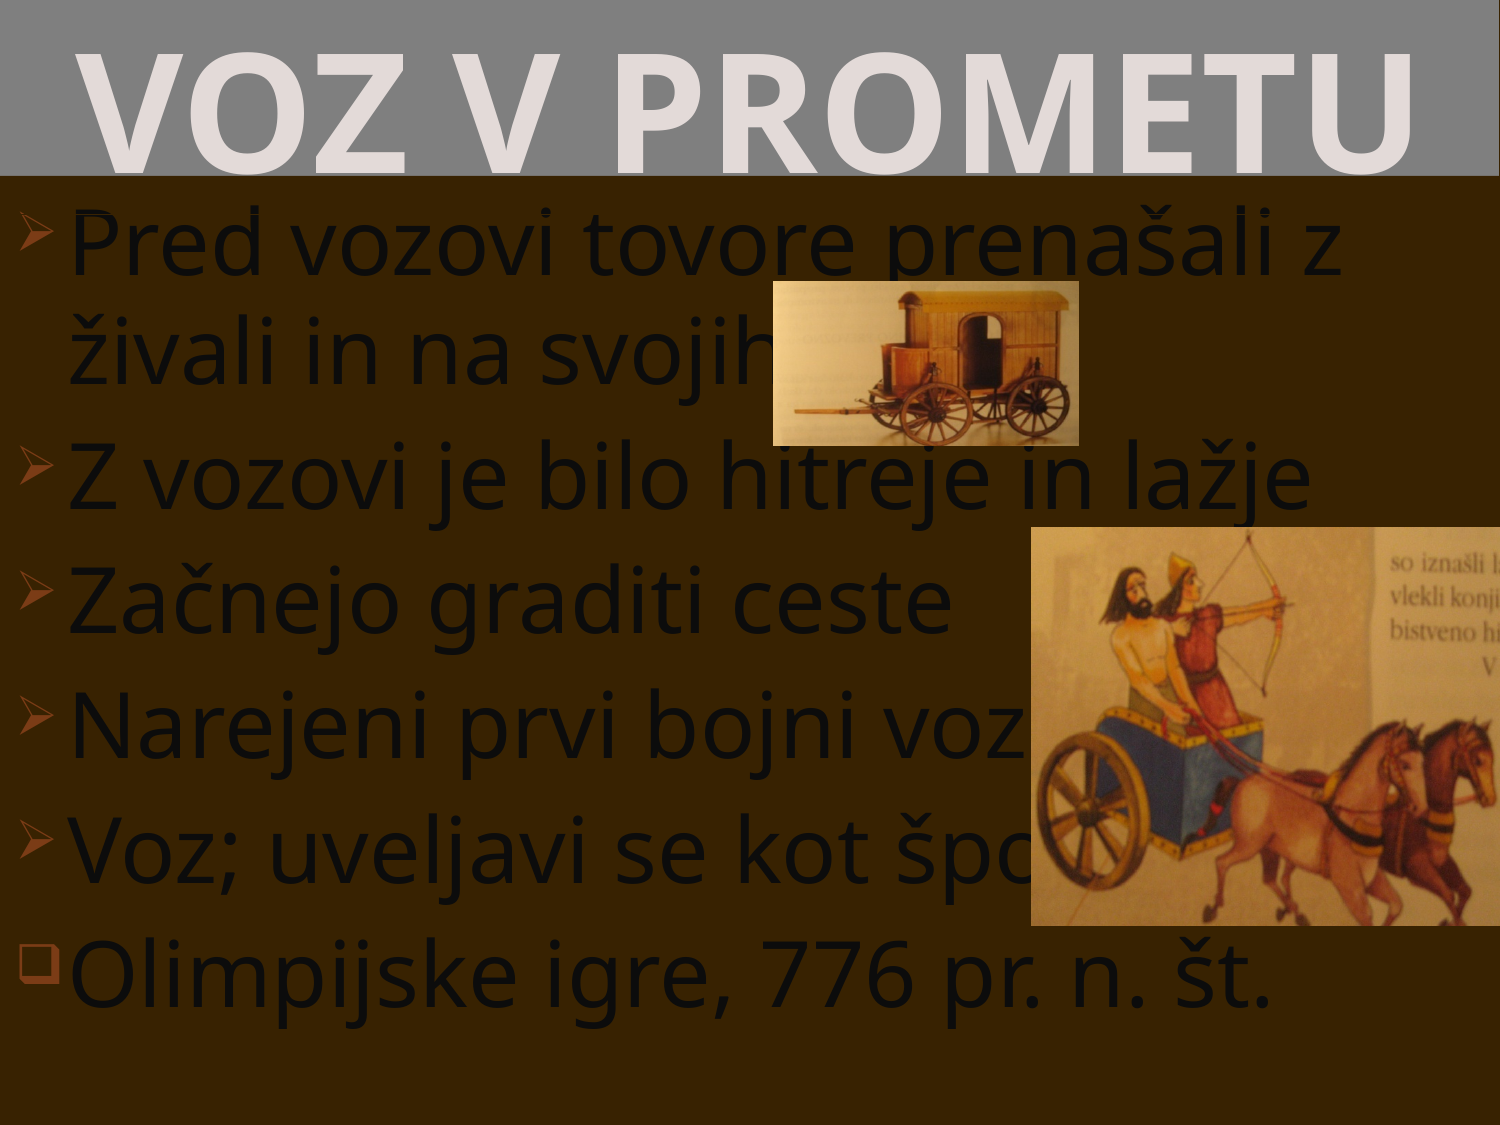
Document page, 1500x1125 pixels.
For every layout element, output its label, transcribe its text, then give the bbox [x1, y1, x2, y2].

picture [1031, 527, 1500, 926]
list Pred vozovi tovore prenašali z živali in na svojih hrbtih Z vozovi je bilo hitreje in lažje Začnejo graditi ceste Narejeni prvi bojni vozovi Voz; uveljavi se kot šport Olimpijske igre, 776 pr. n. št. [0, 215, 1500, 1125]
picture [773, 281, 1079, 446]
text_box VOZ V PROMETU [0, 0, 1500, 215]
